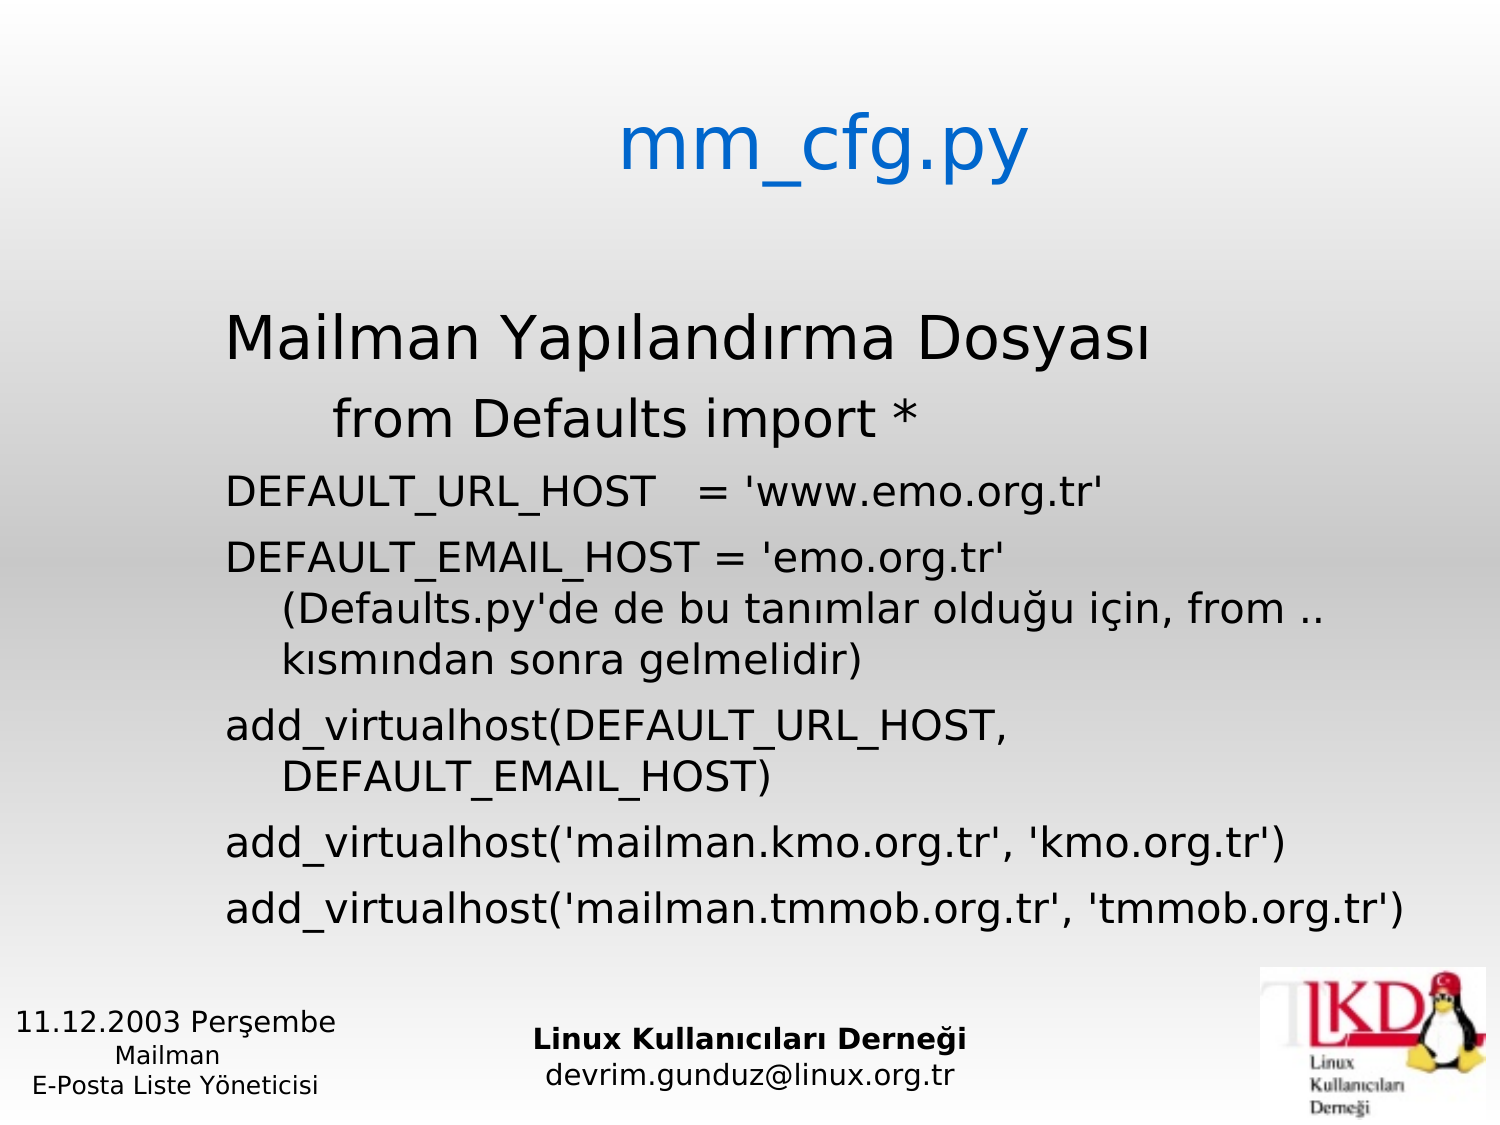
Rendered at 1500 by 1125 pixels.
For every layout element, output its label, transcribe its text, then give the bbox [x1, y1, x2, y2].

title mm_cfg.py [224, 43, 1425, 238]
list Mailman Yapılandırma Dosyası from Defaults import * DEFAULT_URL_HOST = 'www.emo.org.tr' DEFAULT_EMAIL_HOST = 'emo.org.tr' (Defaults.py'de de bu tanımlar olduğu için, from .. kısmından sonra gelmelidir) add_virtualhost(DEFAULT_URL_HOST, DEFAULT_EMAIL_HOST) add_virtualhost('mailman.kmo.org.tr', 'kmo.org.tr') add_virtualhost('mailman.tmmob.org.tr', 'tmmob.org.tr') [224, 299, 1425, 1018]
picture [1260, 967, 1486, 1120]
